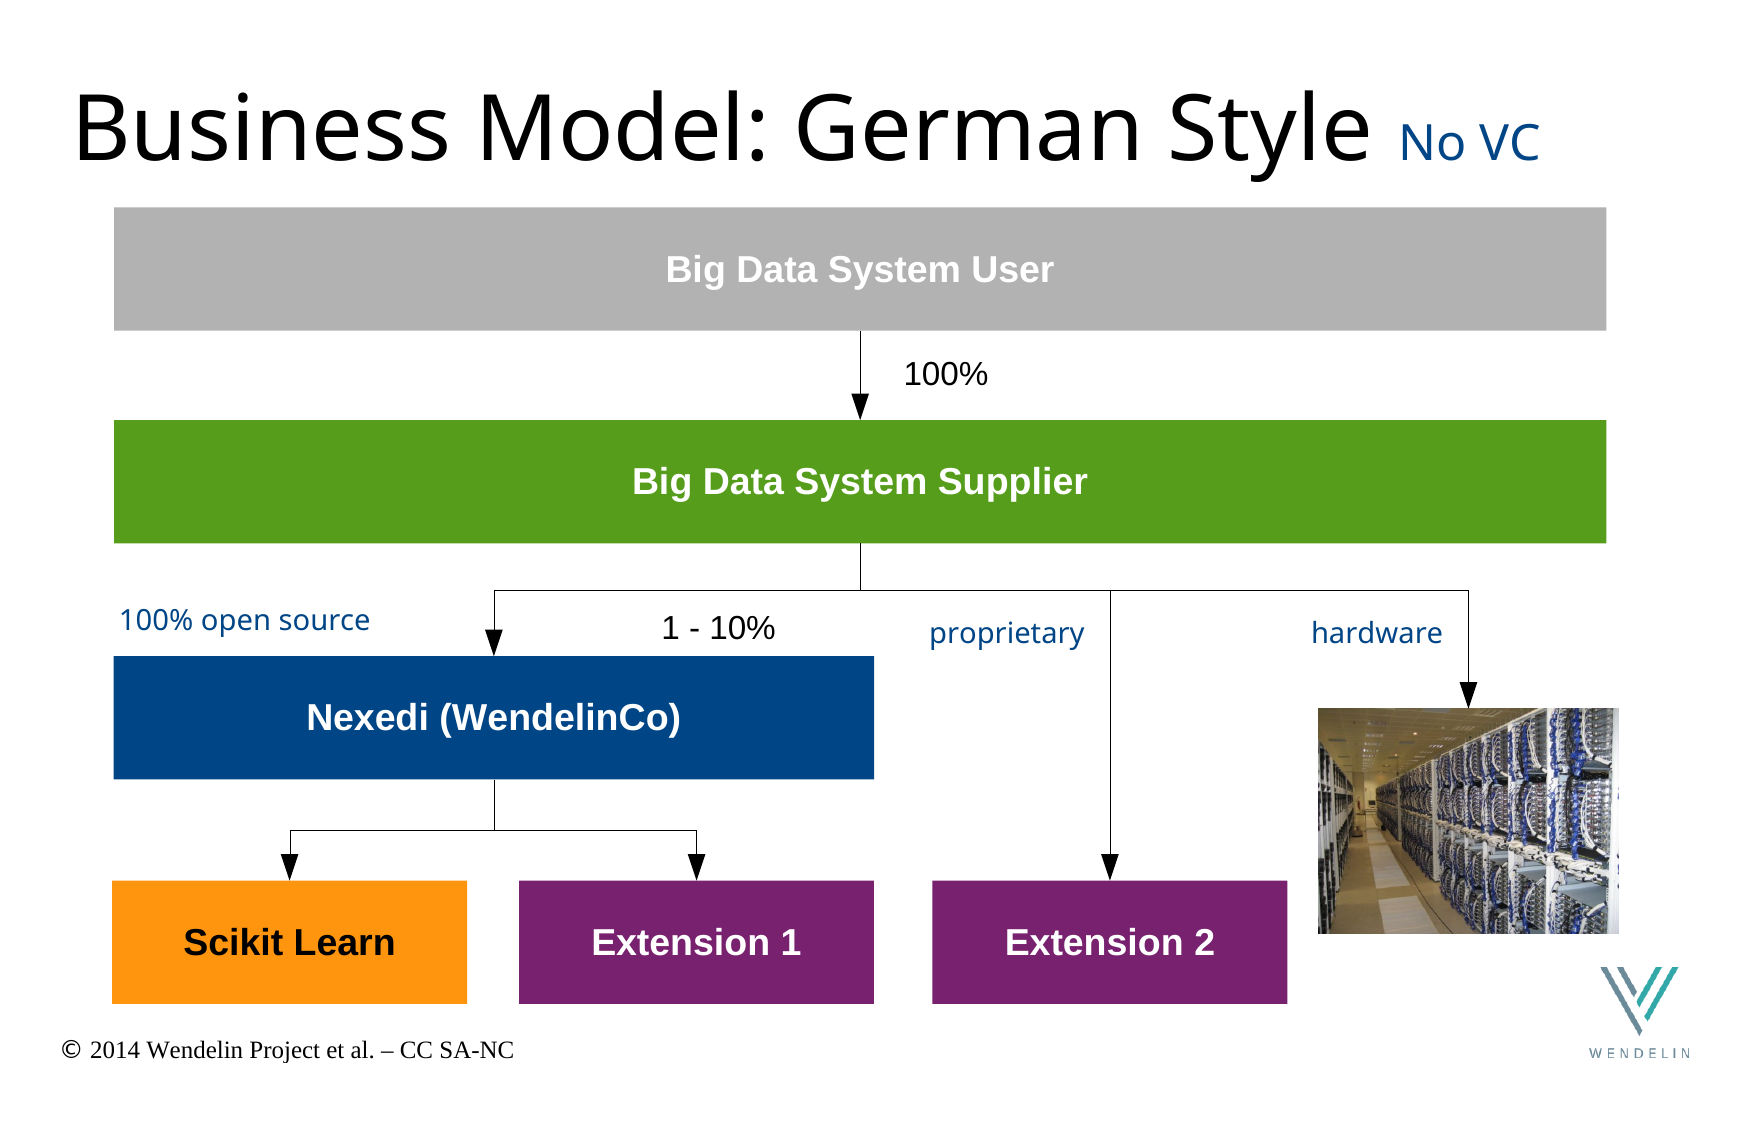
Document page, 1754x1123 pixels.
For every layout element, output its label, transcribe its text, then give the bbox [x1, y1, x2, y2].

text_box Extension 1 [519, 880, 874, 1004]
text_box proprietary [929, 615, 1093, 650]
text_box 100% [903, 354, 989, 393]
text_box 100% open source [118, 602, 508, 637]
text_box hardware [1311, 615, 1518, 650]
text_box 1 - 10% [661, 604, 794, 652]
picture [1318, 708, 1619, 934]
text_box Big Data System User [114, 207, 1607, 331]
title Business Model: German Style No VC [71, 63, 1707, 187]
text_box Extension 2 [932, 880, 1288, 1004]
text_box Scikit Learn [112, 880, 468, 1004]
picture [1589, 967, 1689, 1058]
text_box Nexedi (WendelinCo) [113, 656, 875, 780]
text_box Big Data System Supplier [114, 420, 1607, 544]
